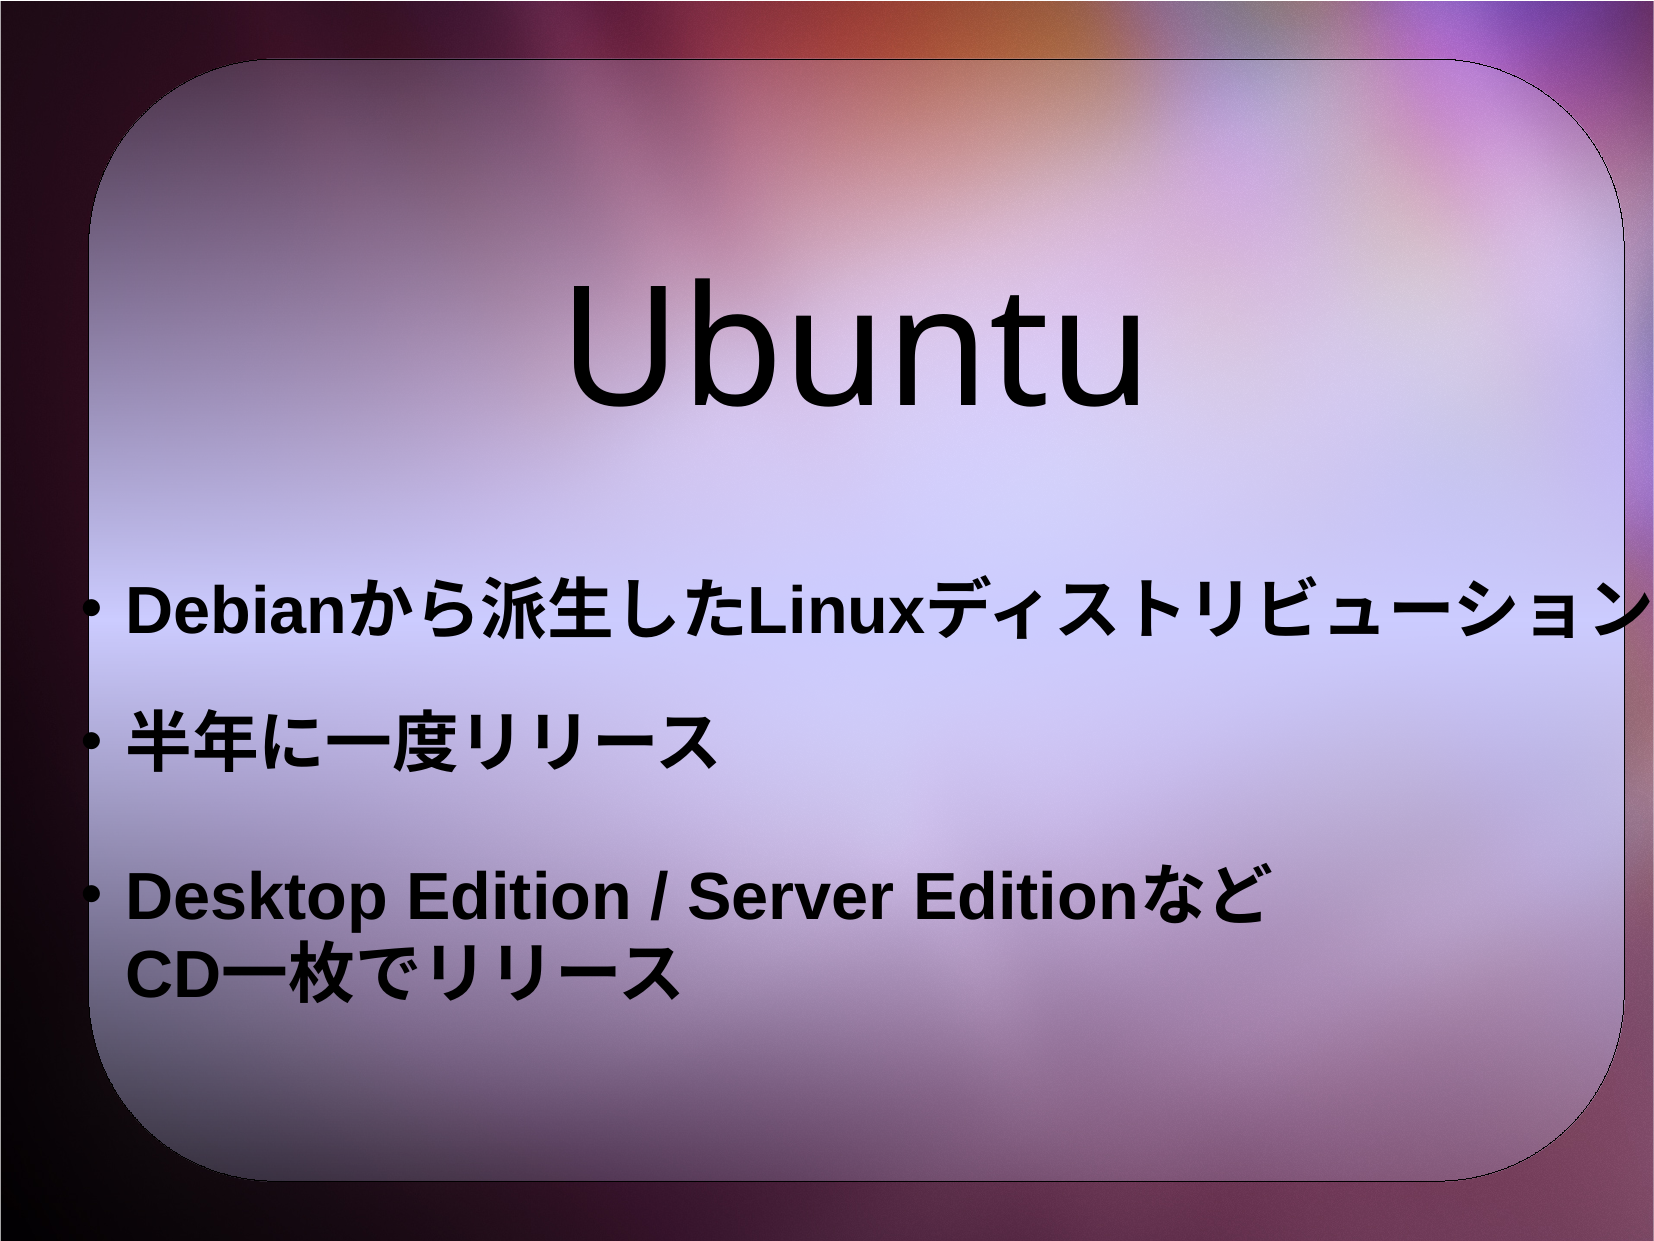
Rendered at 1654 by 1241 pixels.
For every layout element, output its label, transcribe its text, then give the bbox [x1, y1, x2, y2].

text_box Ubuntu ・Debianから派生したLinuxディストリビューション ・半年に一度リリース ・Desktop Edition / Server Editionなど CD一枚でリリース [88, 59, 1625, 1182]
picture [0, 1, 1654, 1241]
